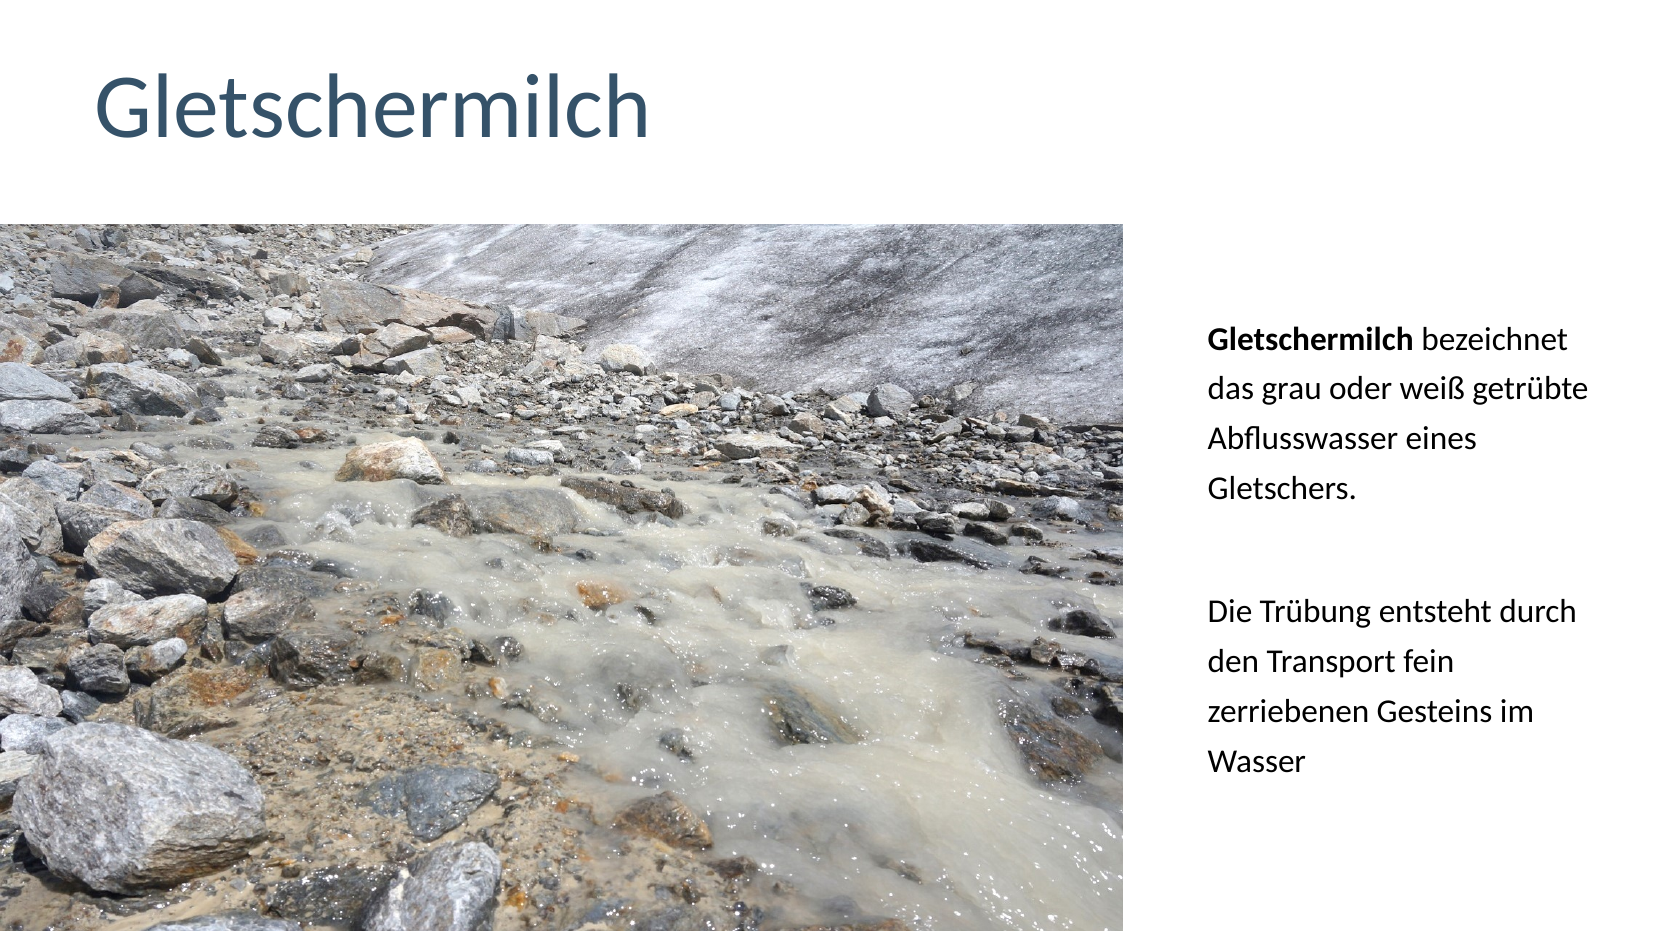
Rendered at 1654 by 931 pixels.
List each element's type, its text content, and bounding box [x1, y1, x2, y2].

text_box Gletschermilch bezeichnet das grau oder weiß getrübte Abflusswasser eines Gletschers. Die Trübung entsteht durch den Transport fein zerriebenen Gesteins im Wasser [1192, 301, 1635, 789]
title Gletschermilch [94, 37, 1583, 193]
picture [0, 224, 1123, 931]
